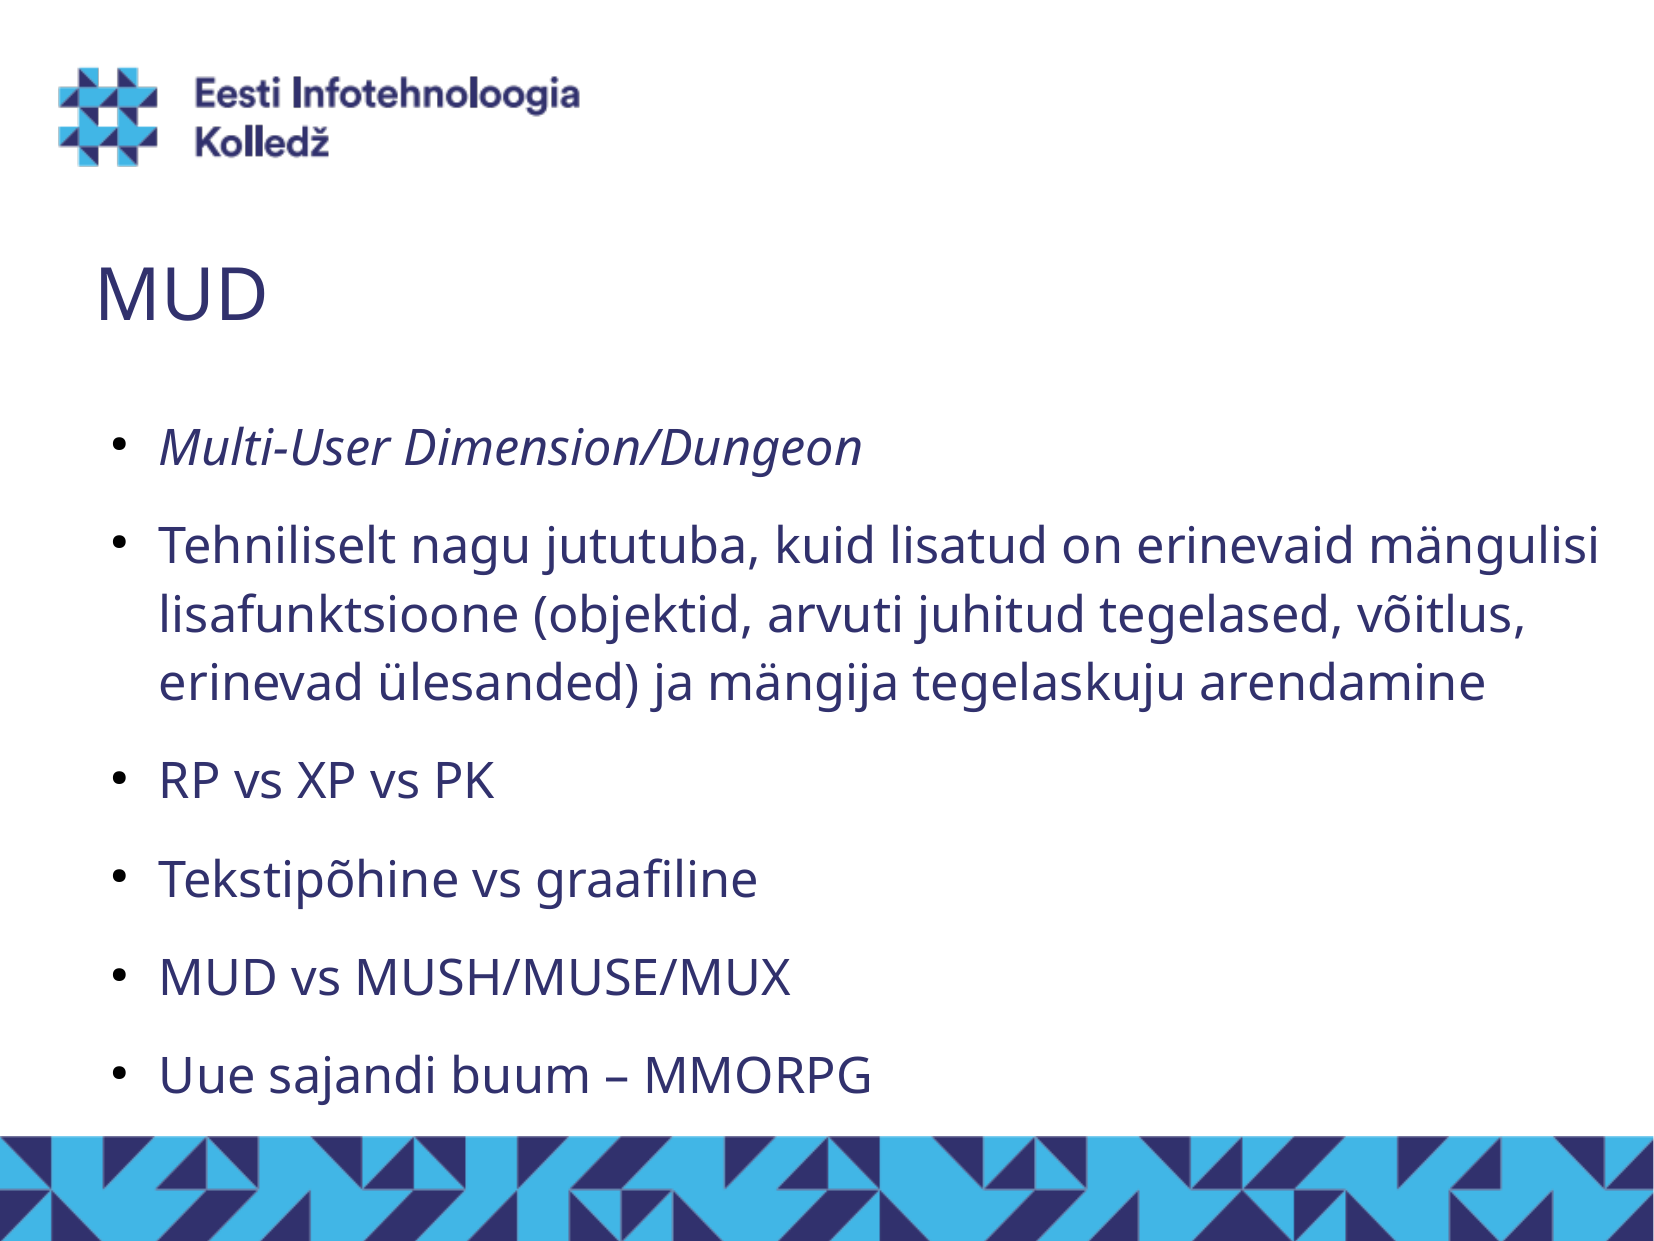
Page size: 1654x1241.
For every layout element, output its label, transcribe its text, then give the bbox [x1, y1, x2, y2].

list Multi-User Dimension/Dungeon Tehniliselt nagu jututuba, kuid lisatud on erinevaid mängulisi lisafunktsioone (objektid, arvuti juhitud tegelased, võitlus, erinevad ülesanded) ja mängija tegelaskuju arendamine RP vs XP vs PK Tekstipõhine vs graafiline MUD vs MUSH/MUSE/MUX Uue sajandi buum – MMORPG [94, 411, 1607, 1111]
title MUD [94, 188, 1607, 396]
